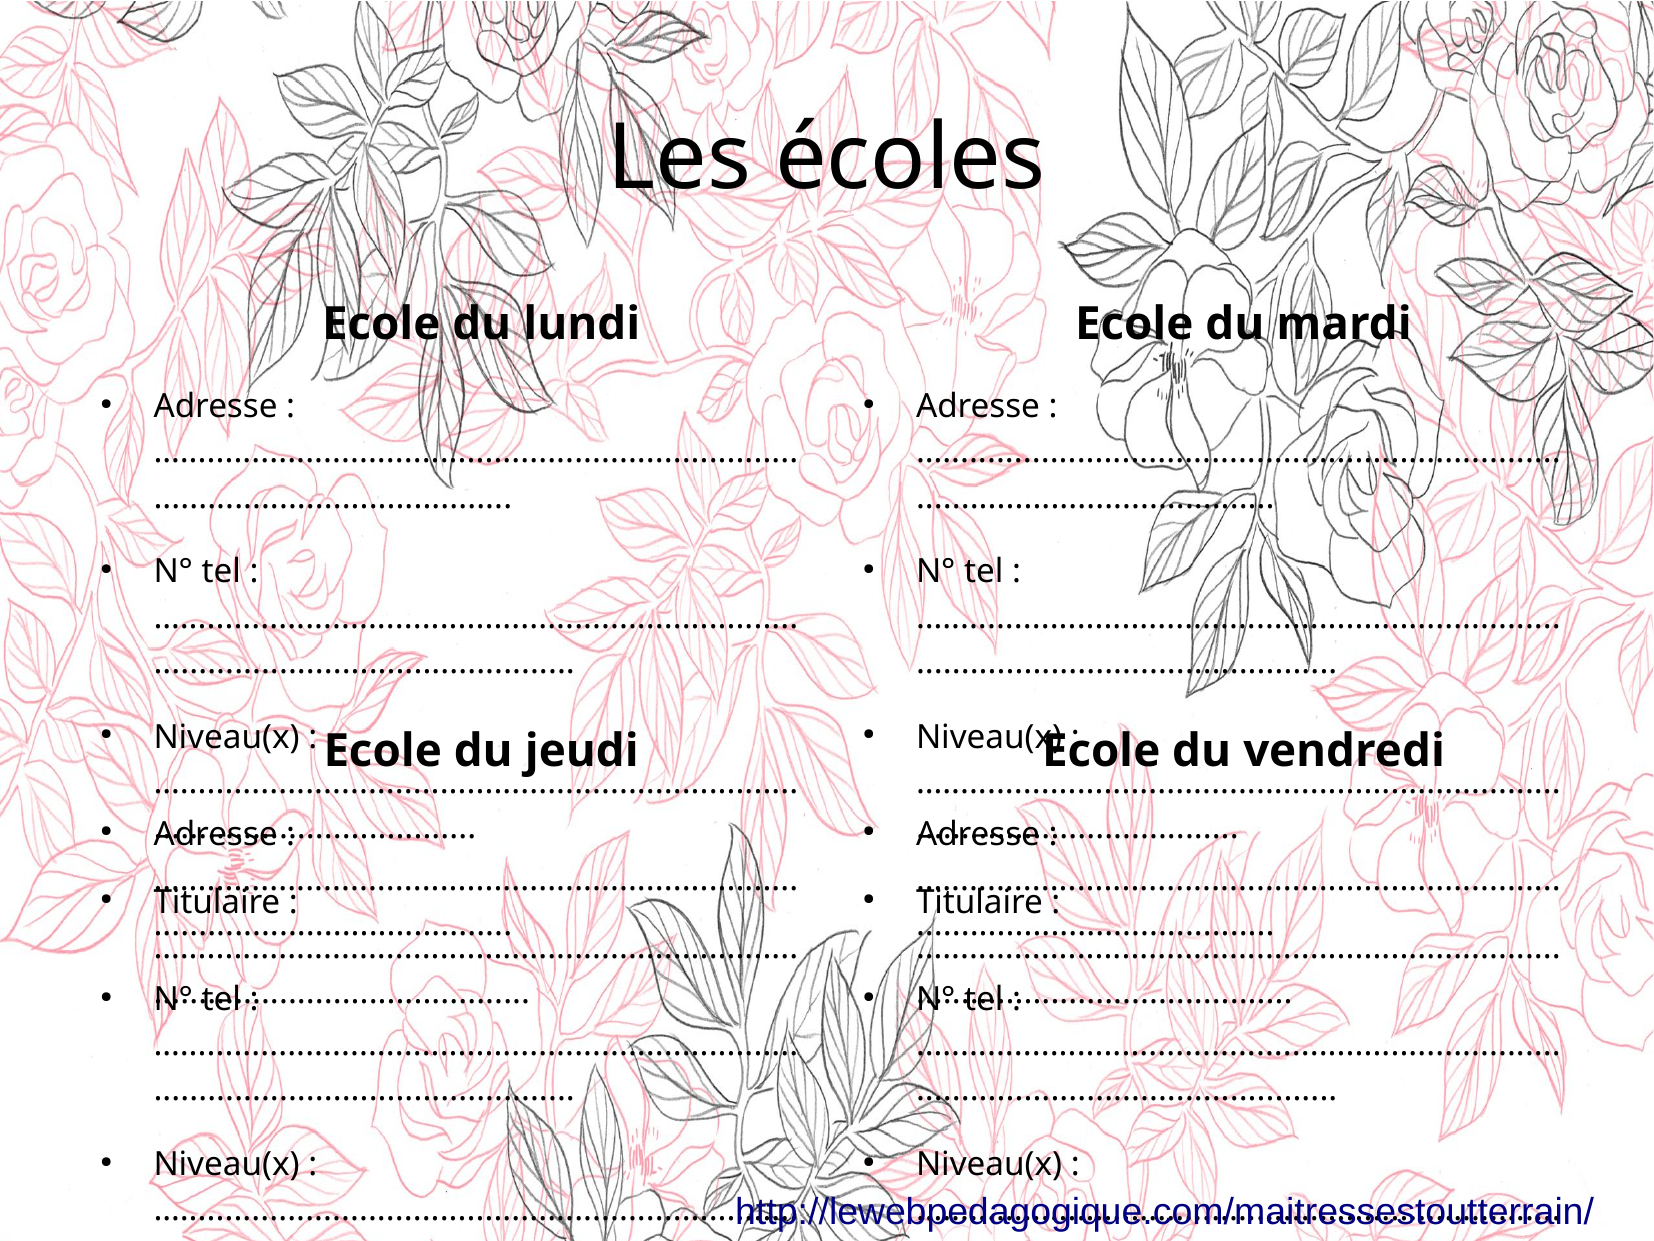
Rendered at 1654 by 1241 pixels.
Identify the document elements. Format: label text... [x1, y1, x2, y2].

list Ecole du vendredi Adresse : …............................................................................................................. N° tel : ….................................................................................................................... Niveau(x) : …......................................................................................................... Titulaire :…............................................................................................................... [845, 717, 1572, 1134]
list Ecole du jeudi Adresse : …............................................................................................................. N° tel : ….................................................................................................................... Niveau(x) : …......................................................................................................... Titulaire :…............................................................................................................... [82, 717, 809, 1134]
text_box http://lewebpedagogique.com/maitressestoutterrain/ [720, 1183, 1630, 1241]
list Ecole du lundi Adresse : …............................................................................................................. N° tel : ….................................................................................................................... Niveau(x) : …......................................................................................................... Titulaire :…............................................................................................................... [82, 290, 809, 707]
list Ecole du mardi Adresse : …............................................................................................................. N° tel : ….................................................................................................................... Niveau(x) : …......................................................................................................... Titulaire :…............................................................................................................... [845, 290, 1572, 707]
title Les écoles [82, 49, 1571, 257]
picture [0, 1, 1654, 1241]
